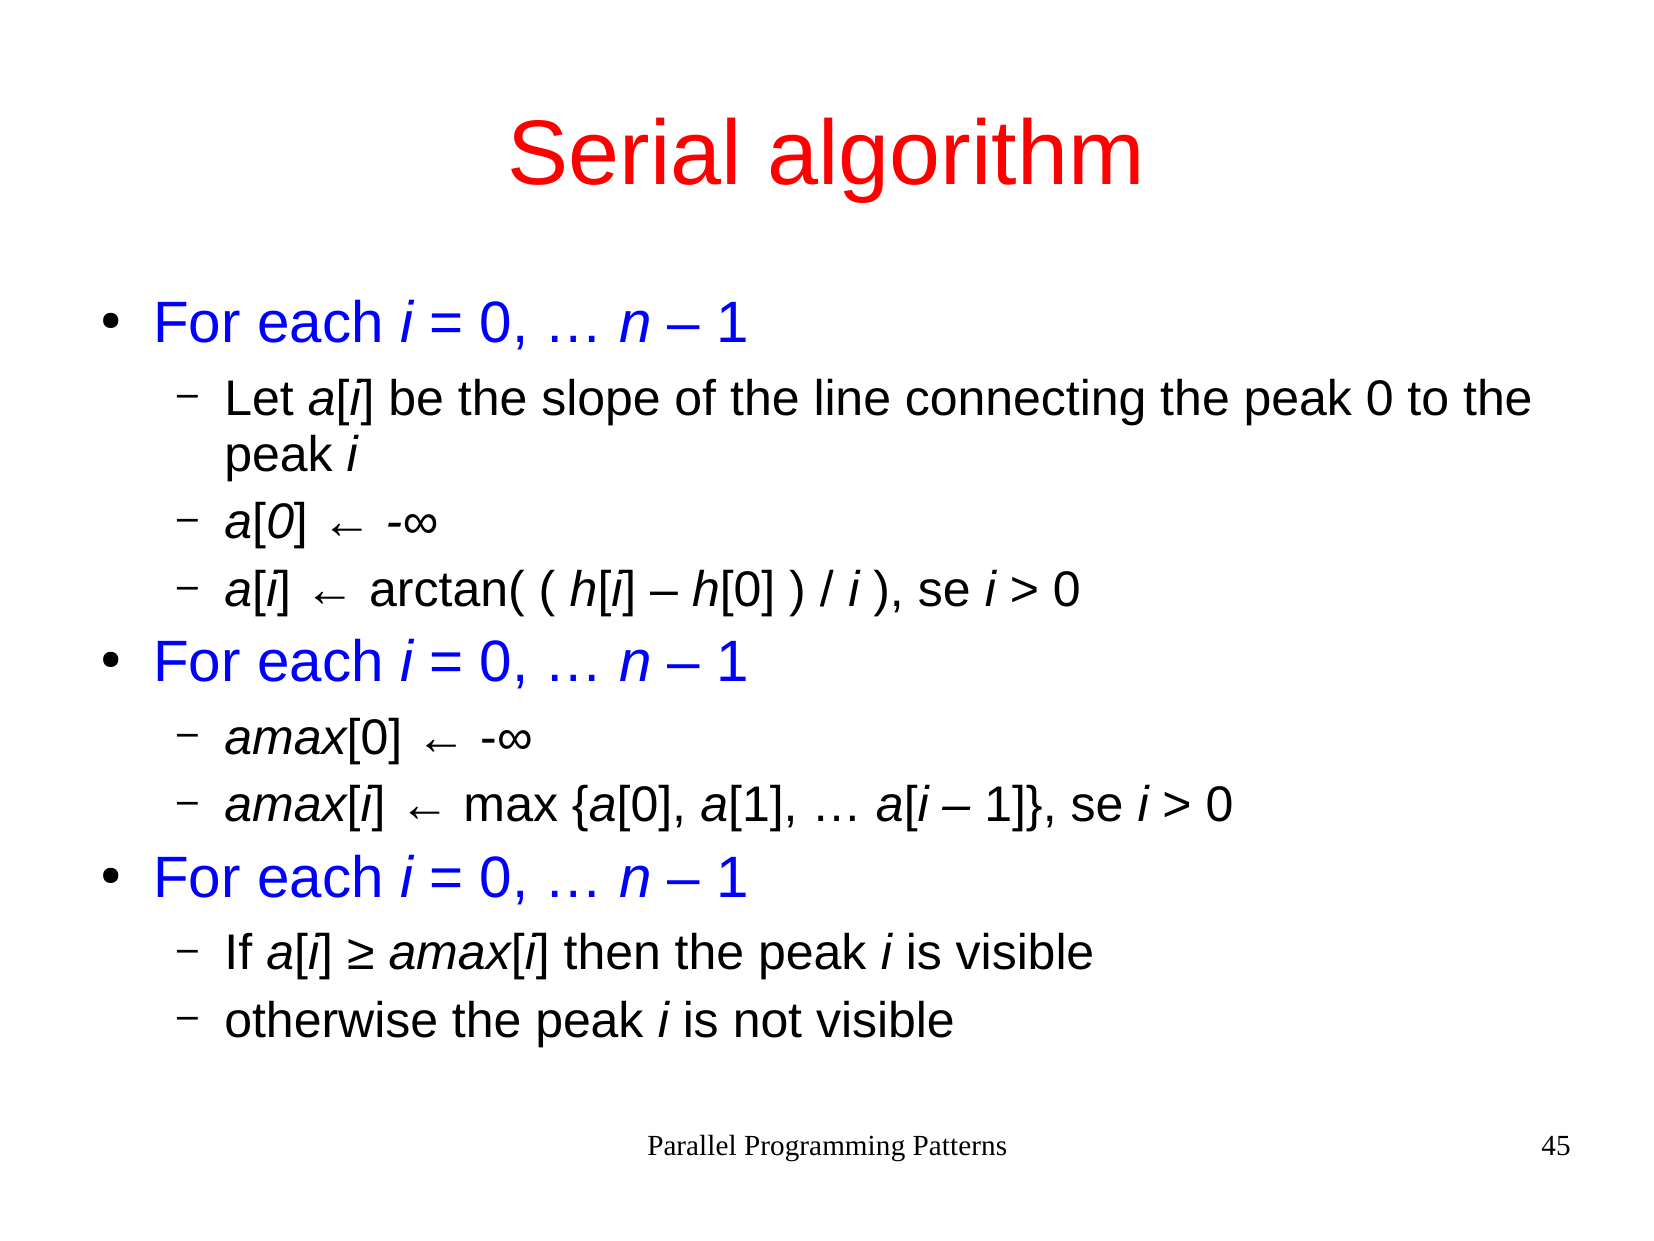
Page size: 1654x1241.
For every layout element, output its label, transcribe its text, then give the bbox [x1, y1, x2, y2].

title Serial algorithm [82, 49, 1571, 257]
list For each i = 0, … n – 1 Let a[i] be the slope of the line connecting the peak 0 to the peak i a[0] ← -∞ a[i] ← arctan( ( h[i] – h[0] ) / i ), se i > 0 For each i = 0, … n – 1 amax[0] ← -∞ amax[i] ← max {a[0], a[1], … a[i – 1]}, se i > 0 For each i = 0, … n – 1 If a[i] ≥ amax[i] then the peak i is visible otherwise the peak i is not visible [82, 290, 1571, 1109]
